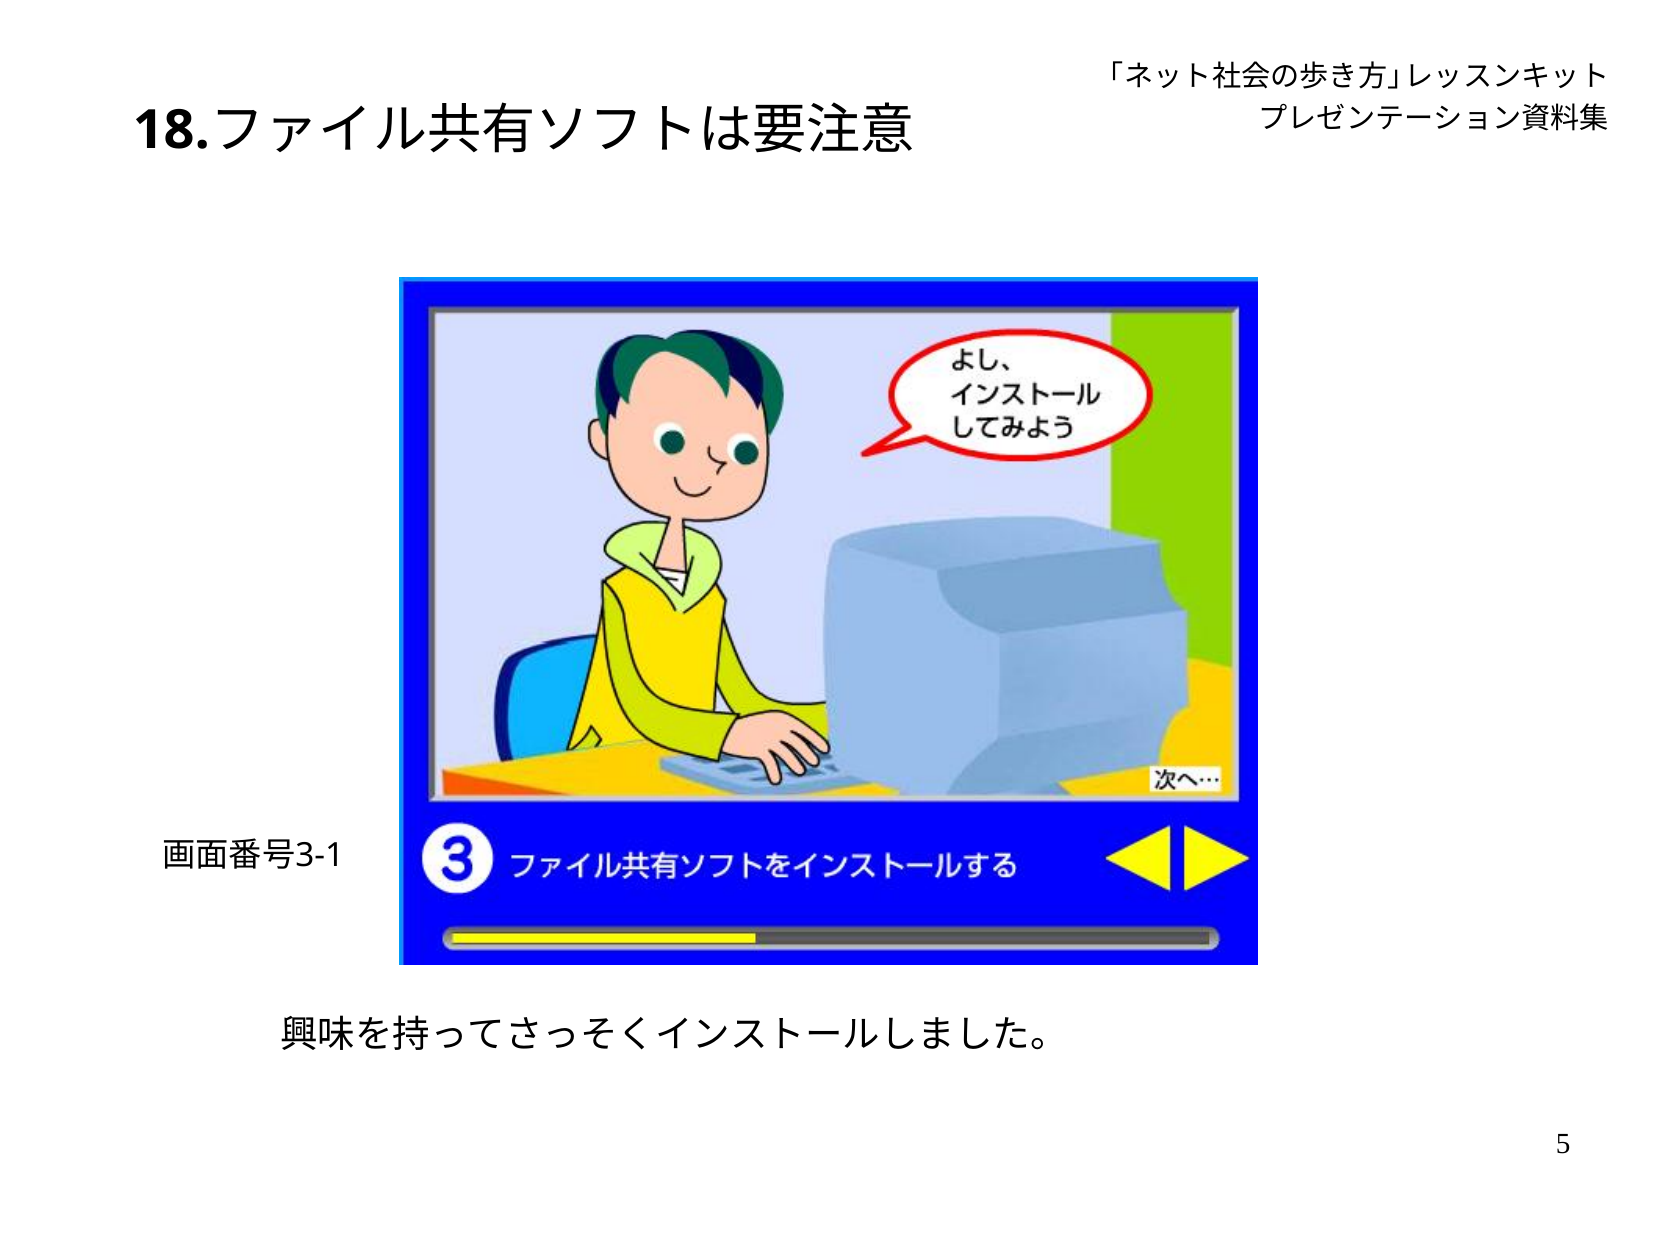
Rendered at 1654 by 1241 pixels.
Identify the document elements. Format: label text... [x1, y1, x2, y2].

text_box 興味を持ってさっそくインストールしました。 [265, 1003, 1447, 1074]
text_box 画面番号3-1 [147, 826, 384, 882]
picture [399, 277, 1258, 965]
text_box 18.ファイル共有ソフトは要注意 [118, 88, 1241, 169]
text_box 「ネット社会の歩き方」レッスンキットプレゼンテーション資料集 [1062, 44, 1625, 145]
